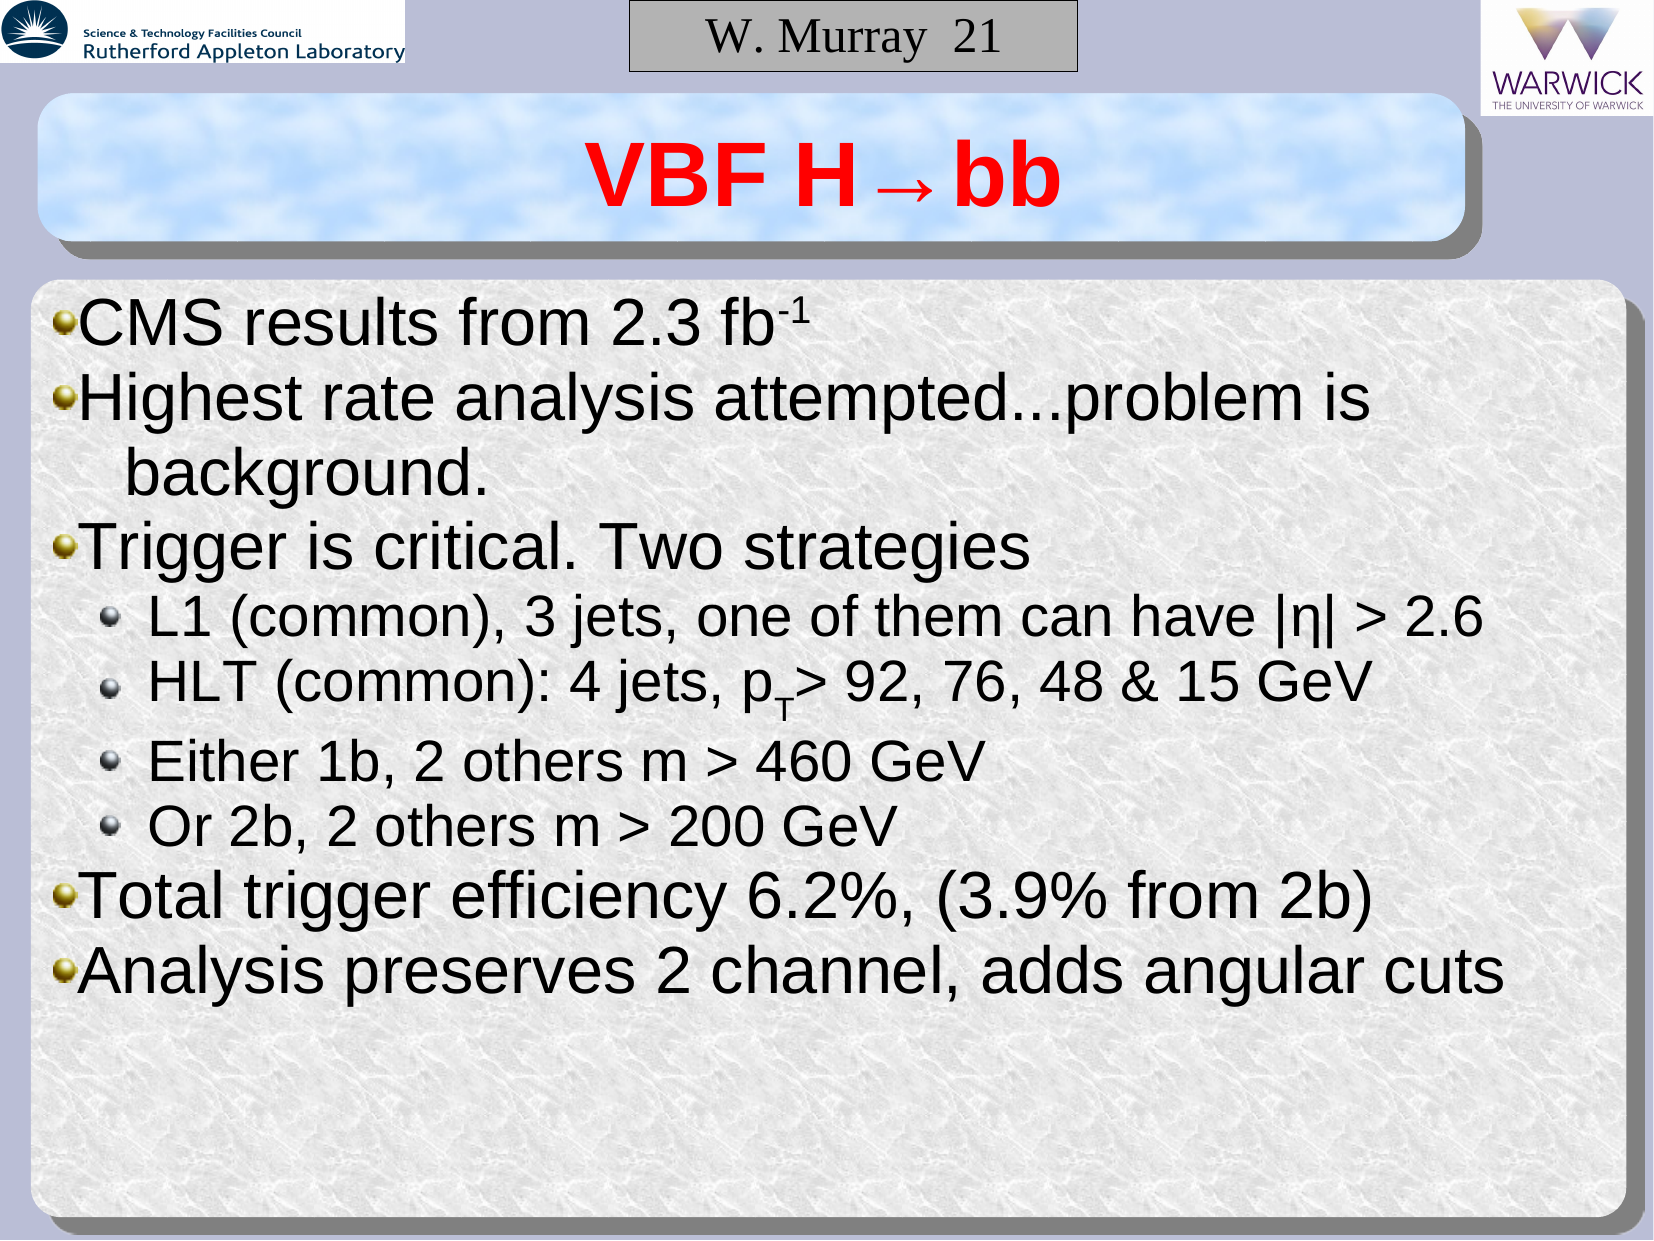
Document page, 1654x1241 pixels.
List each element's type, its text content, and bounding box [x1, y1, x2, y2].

list CMS results from 2.3 fb-1 Highest rate analysis attempted...problem is background. Trigger is critical. Two strategies L1 (common), 3 jets, one of them can have |η| > 2.6 HLT (common): 4 jets, pT> 92, 76, 48 & 15 GeV Either 1b, 2 others m > 460 GeV Or 2b, 2 others m > 200 GeV Total trigger efficiency 6.2%, (3.9% from 2b) Analysis preserves 2 channel, adds angular cuts [53, 285, 1588, 1193]
picture [1480, 0, 1654, 116]
picture [0, 0, 405, 63]
picture [37, 93, 1452, 242]
title VBF H→bb [90, 101, 1584, 249]
picture [30, 279, 1627, 1218]
